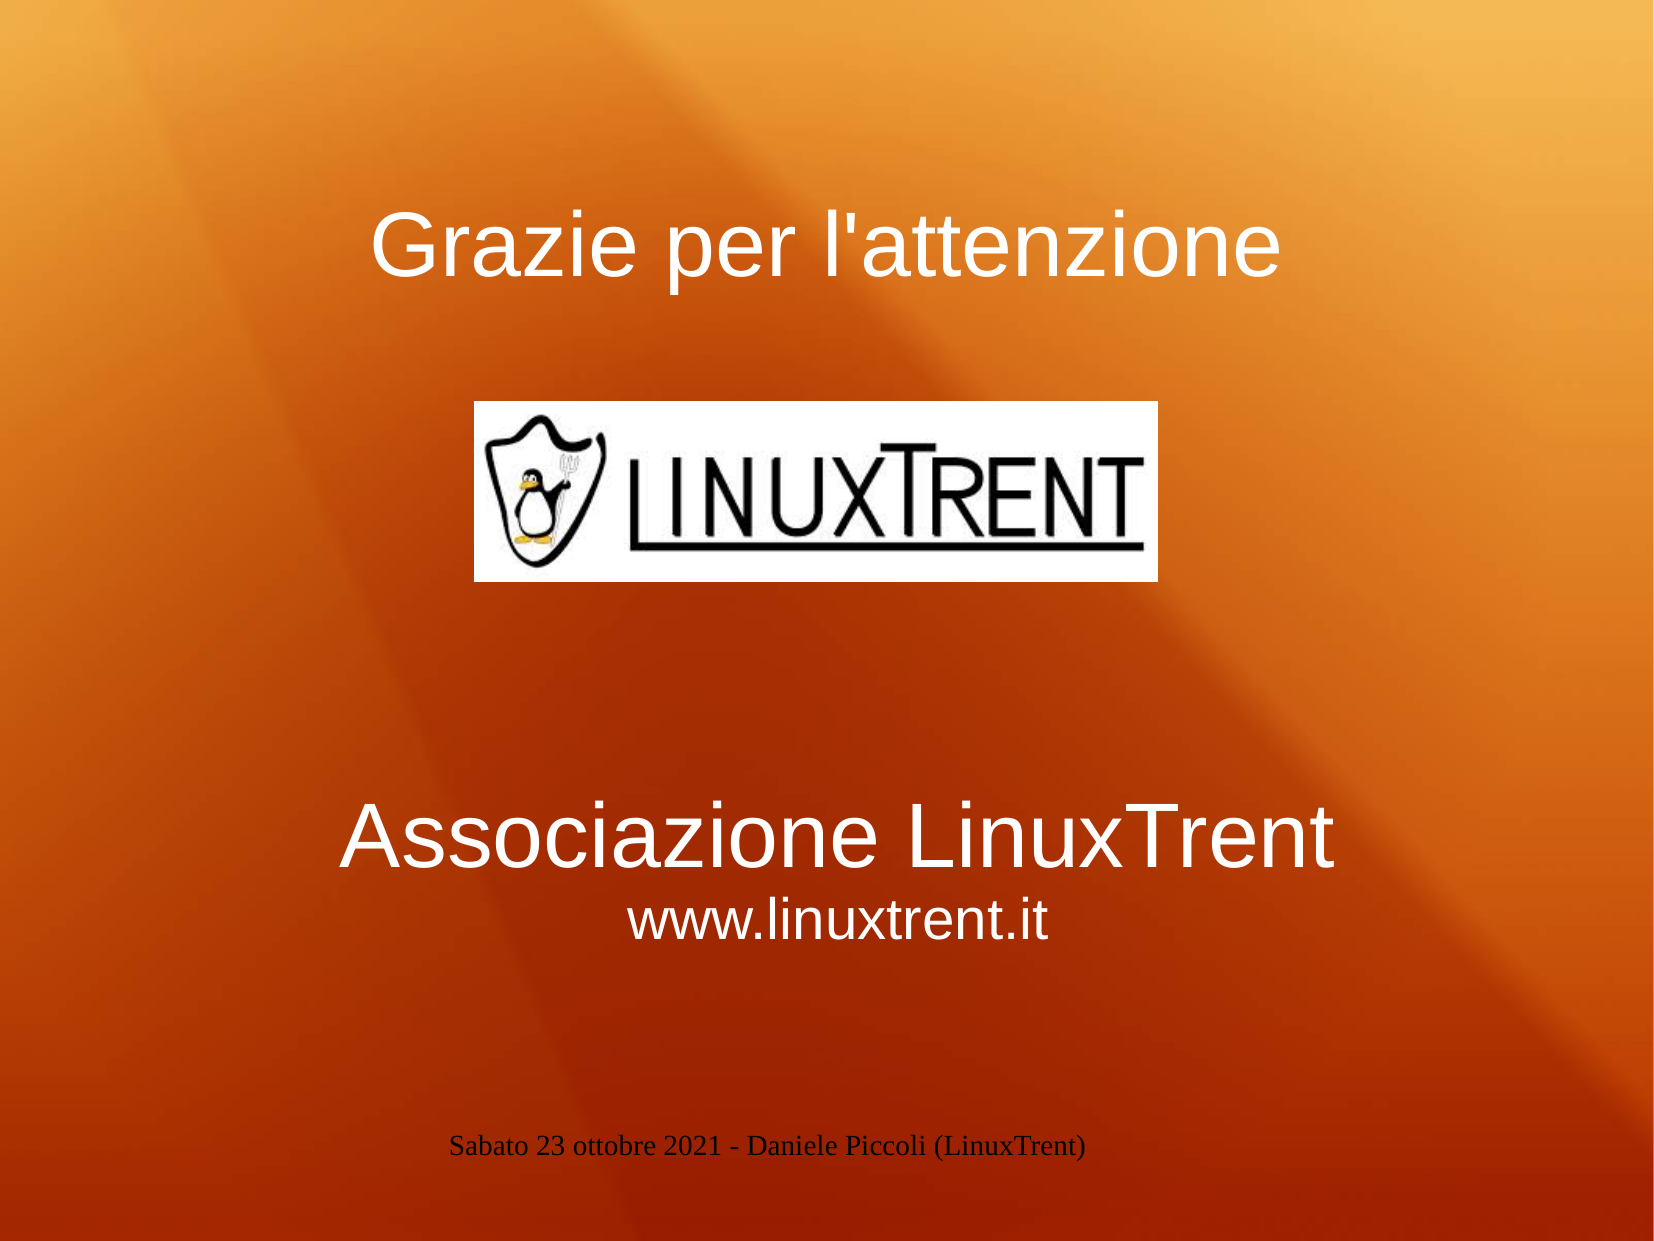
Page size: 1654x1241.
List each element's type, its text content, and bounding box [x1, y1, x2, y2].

picture [0, 0, 1654, 1241]
title Grazie per l'attenzione [82, 141, 1571, 349]
title Associazione LinuxTrent www.linuxtrent.it [94, 661, 1583, 1075]
